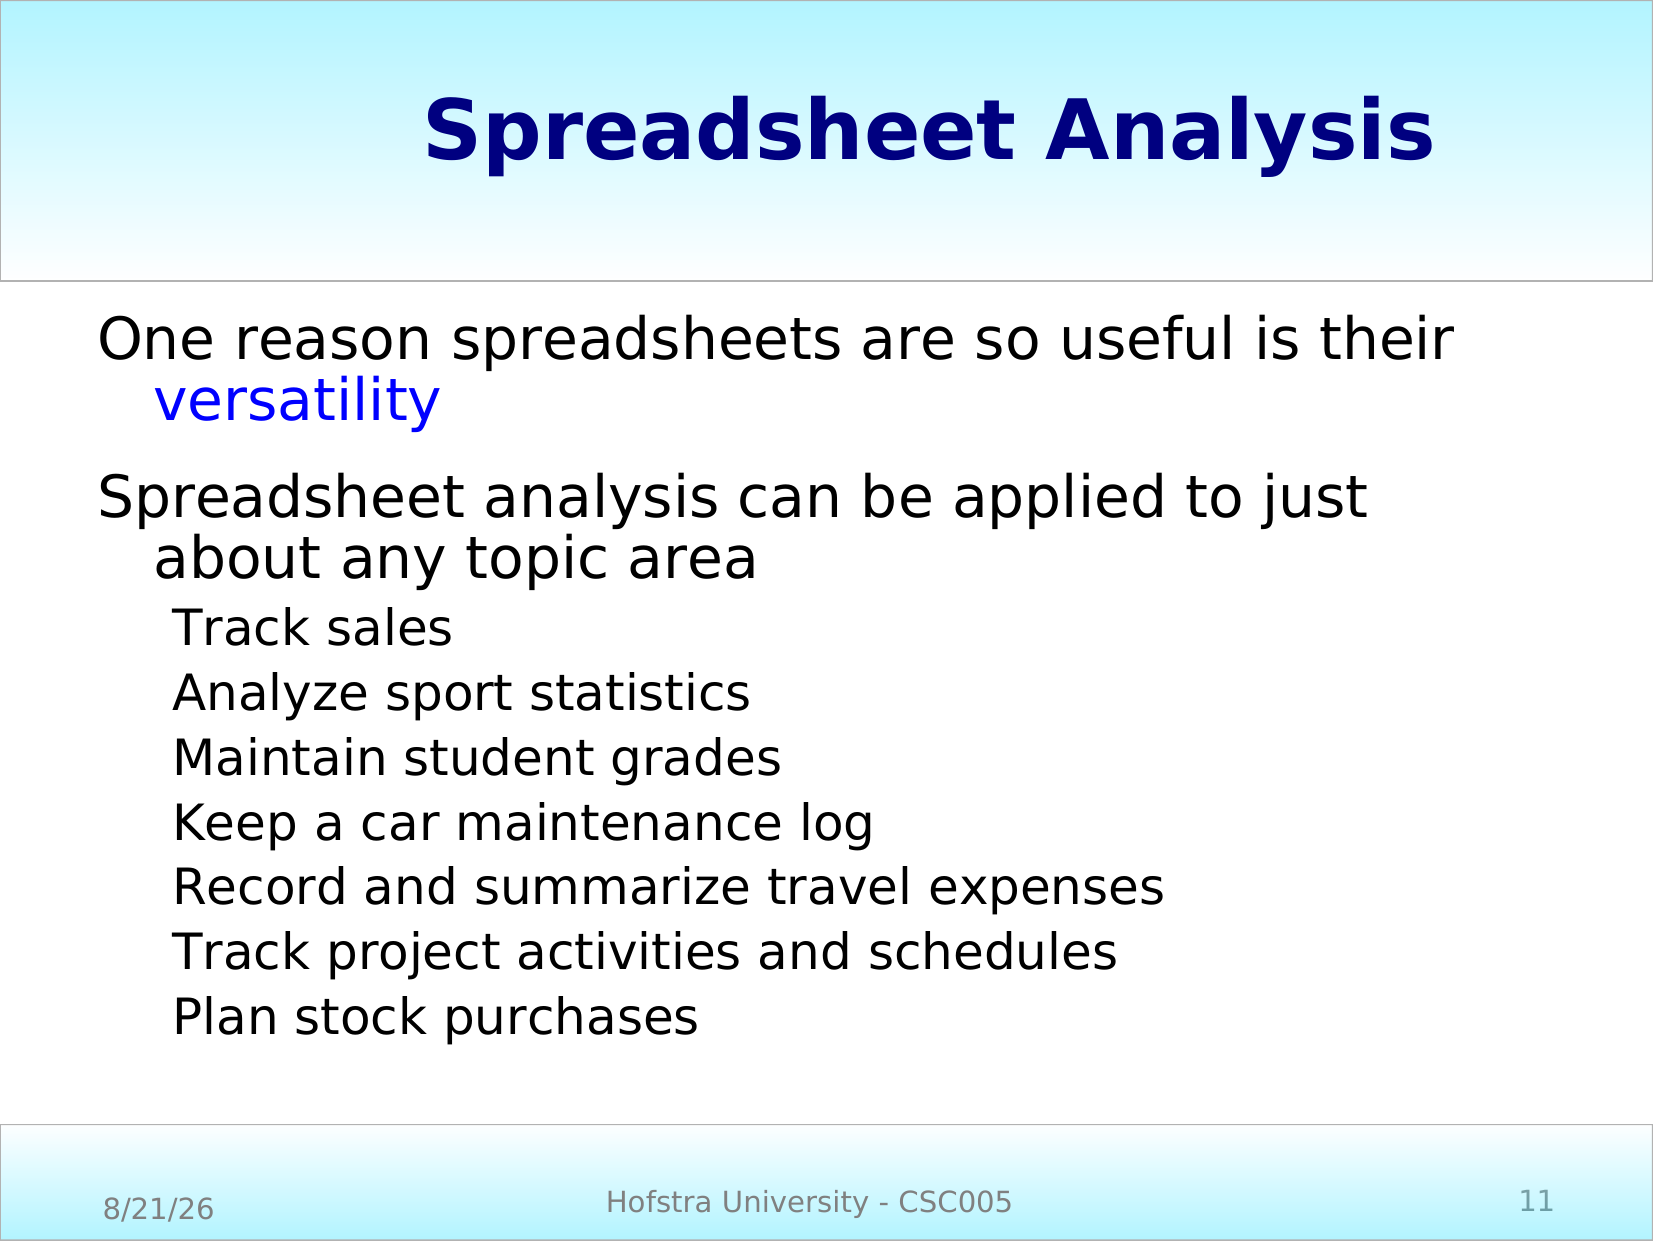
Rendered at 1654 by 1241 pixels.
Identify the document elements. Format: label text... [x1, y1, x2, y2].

title Spreadsheet Analysis [247, 27, 1612, 235]
list One reason spreadsheets are so useful is their versatility Spreadsheet analysis can be applied to just about any topic area Track sales Analyze sport statistics Maintain student grades Keep a car maintenance log Record and summarize travel expenses Track project activities and schedules Plan stock purchases [82, 303, 1571, 1151]
